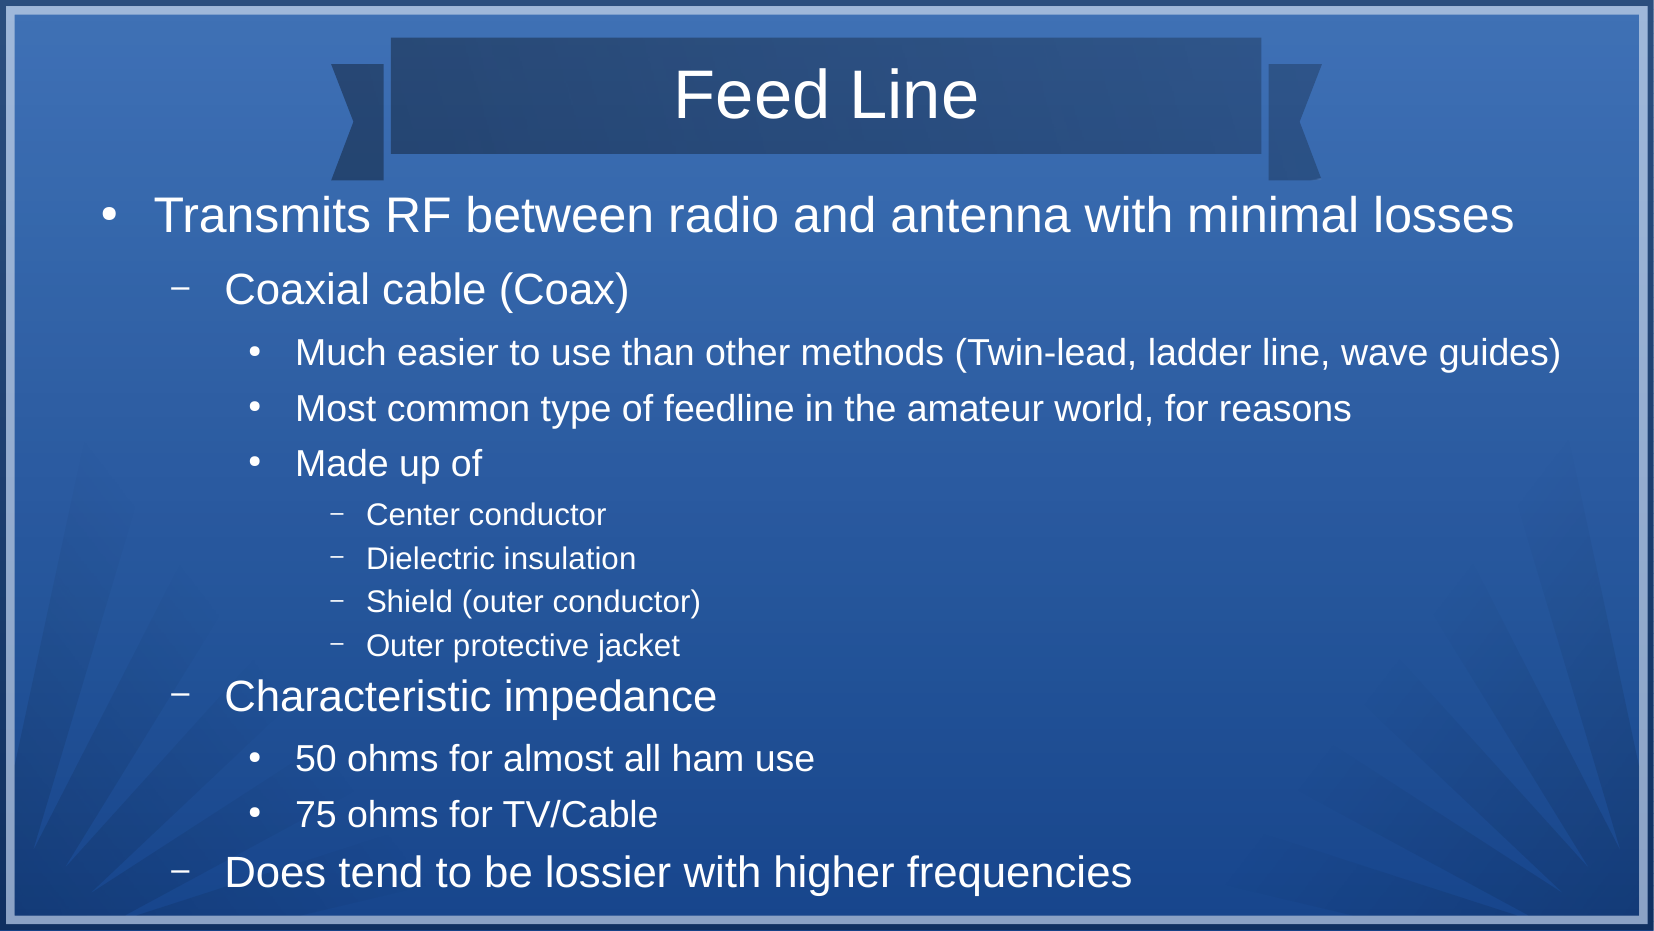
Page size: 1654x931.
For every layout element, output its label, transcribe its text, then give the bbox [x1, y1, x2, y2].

list Transmits RF between radio and antenna with minimal losses Coaxial cable (Coax) Much easier to use than other methods (Twin-lead, ladder line, wave guides) Most common type of feedline in the amateur world, for reasons Made up of Center conductor Dielectric insulation Shield (outer conductor) Outer protective jacket Characteristic impedance 50 ohms for almost all ham use 75 ohms for TV/Cable Does tend to be lossier with higher frequencies [82, 187, 1571, 901]
title Feed Line [389, 35, 1264, 154]
